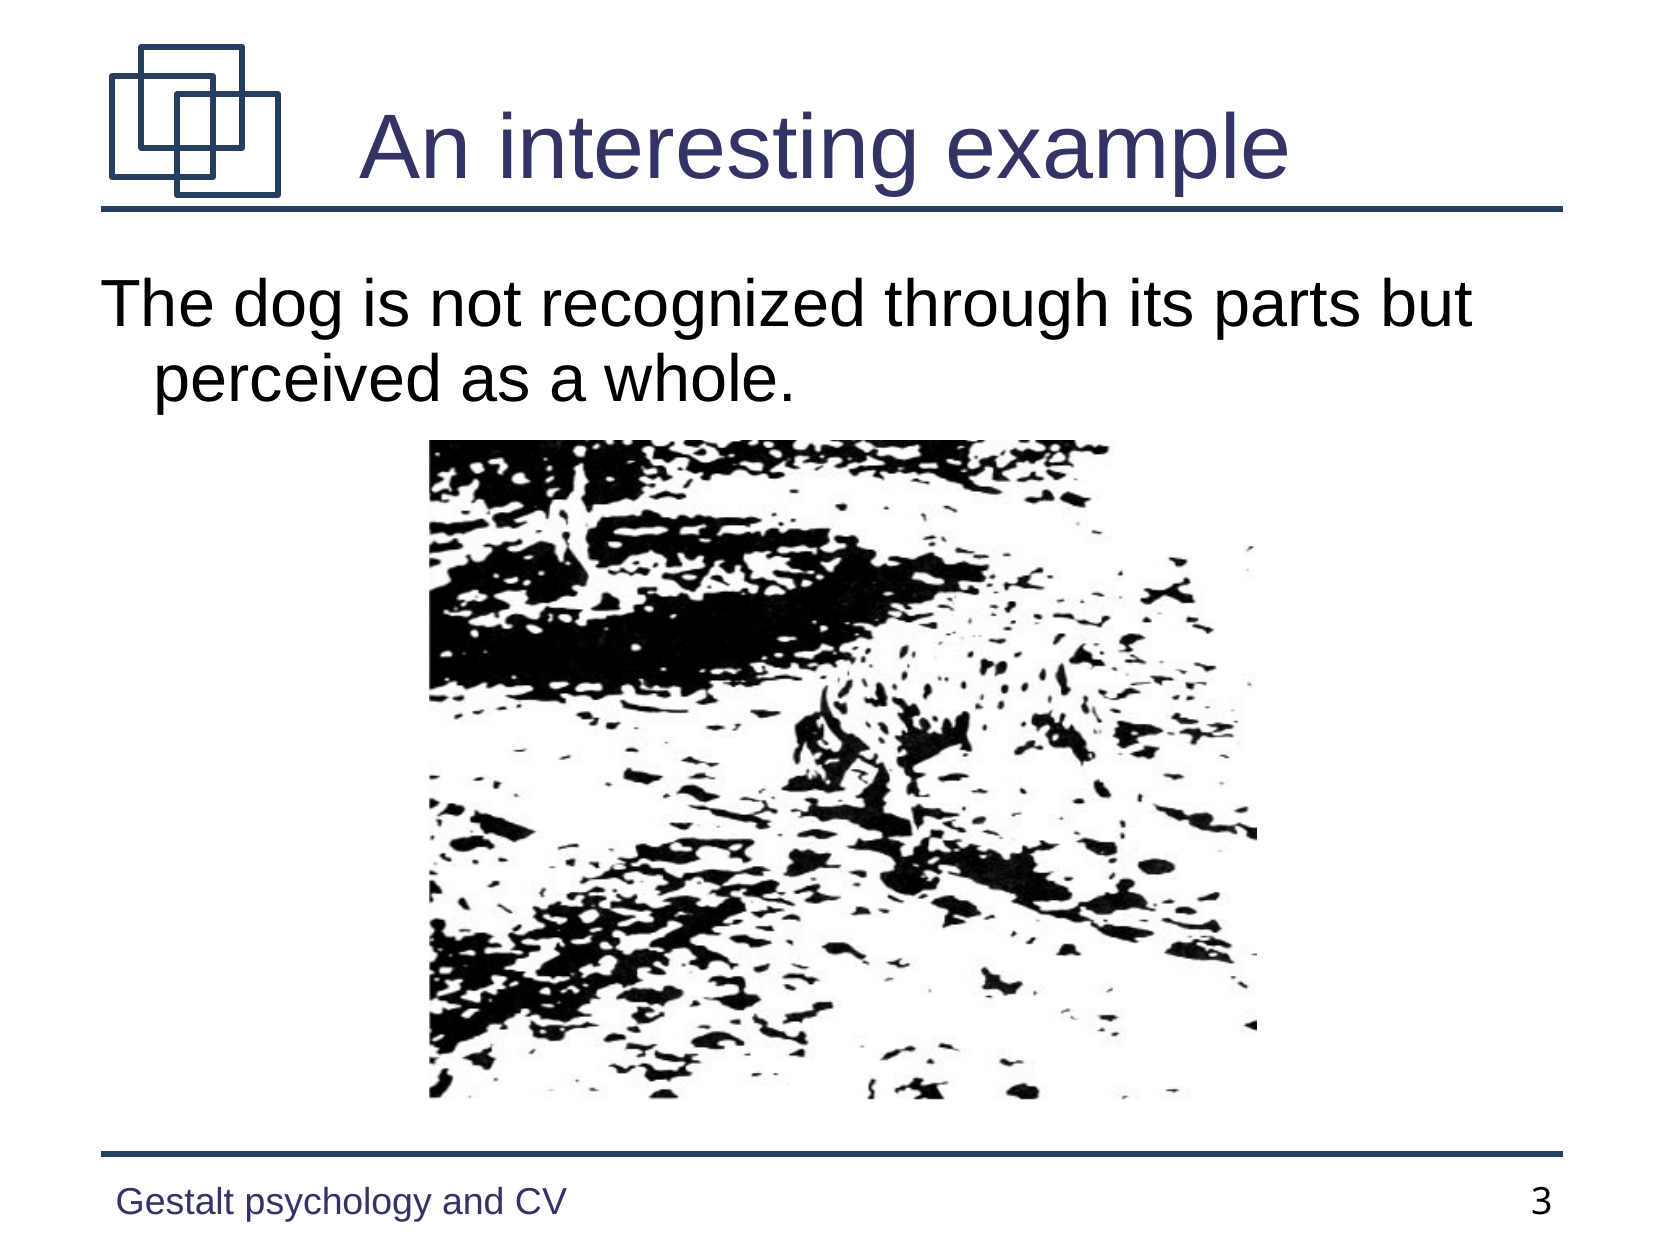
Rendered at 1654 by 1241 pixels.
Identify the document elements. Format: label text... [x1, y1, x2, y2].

list The dog is not recognized through its parts but perceived as a whole. [82, 265, 1571, 1094]
title An interesting example [82, 50, 1571, 244]
picture [429, 440, 1257, 1101]
